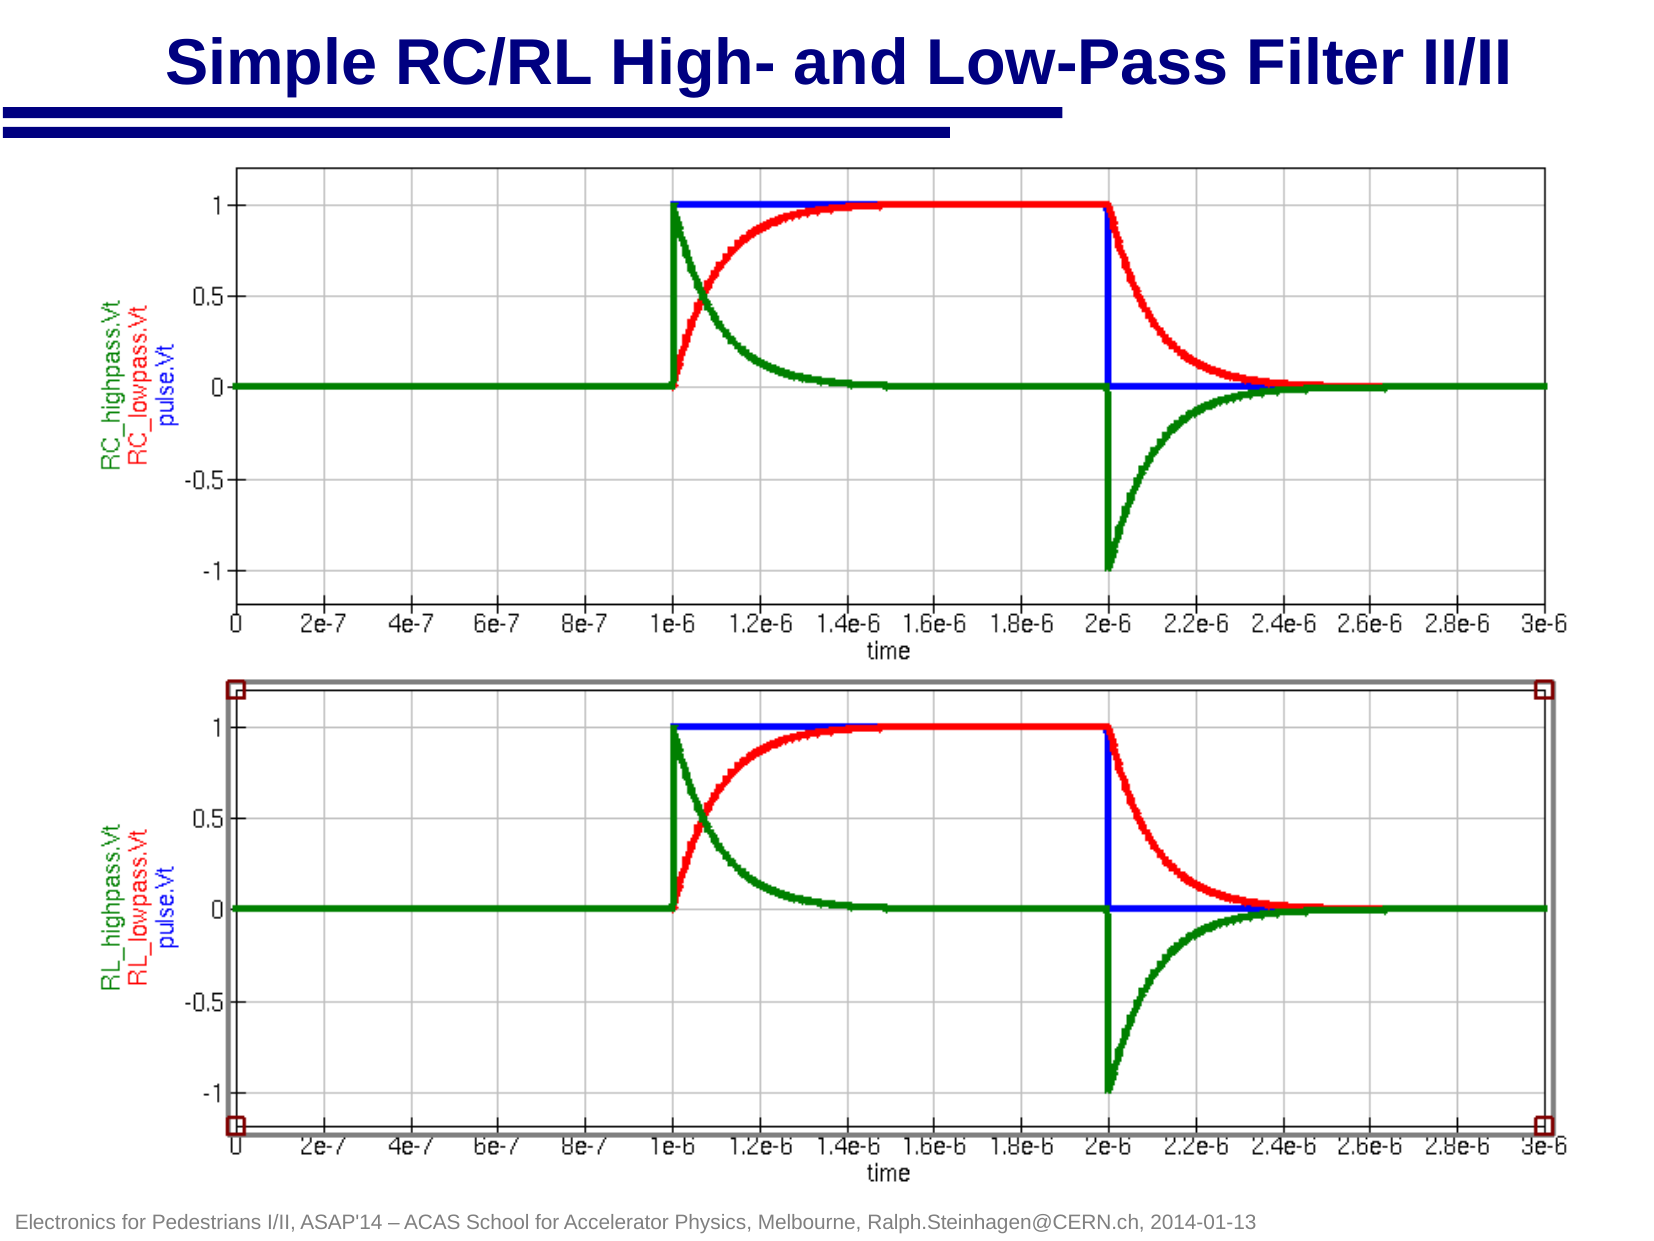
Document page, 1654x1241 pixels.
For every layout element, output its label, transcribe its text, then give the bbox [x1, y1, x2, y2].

picture [83, 148, 1601, 1200]
title Simple RC/RL High- and Low-Pass Filter II/II [165, 0, 1585, 124]
